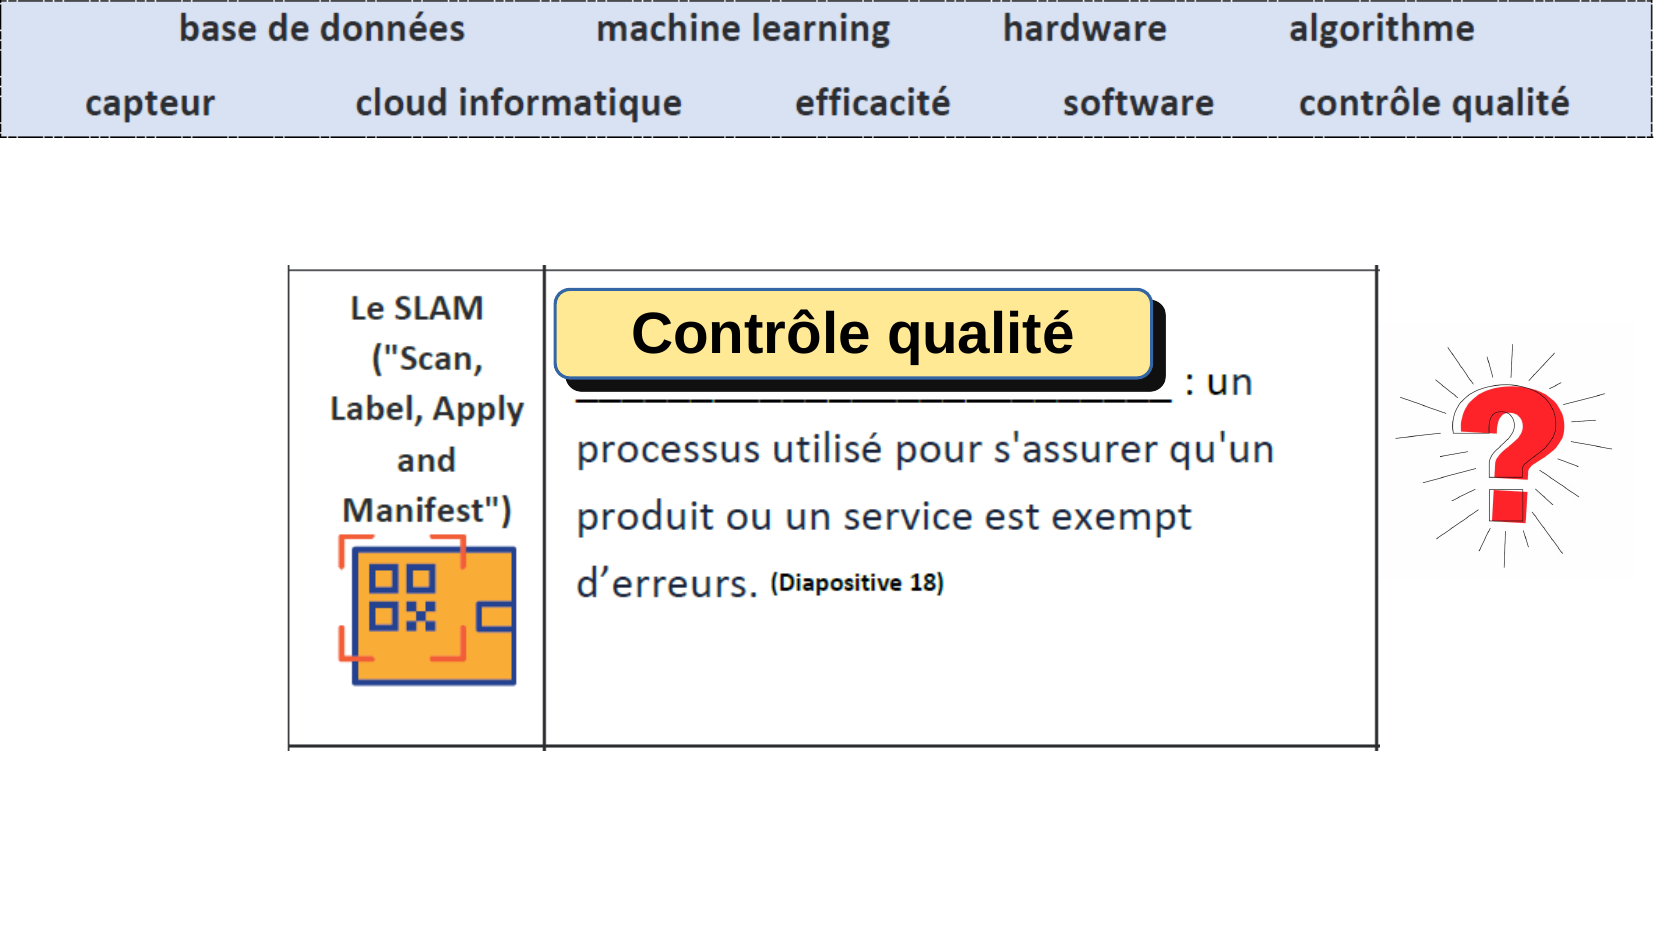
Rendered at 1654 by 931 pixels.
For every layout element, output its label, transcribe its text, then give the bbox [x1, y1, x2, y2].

picture [0, 0, 1654, 139]
picture [285, 265, 1635, 751]
text_box Contrôle qualité [555, 289, 1152, 379]
